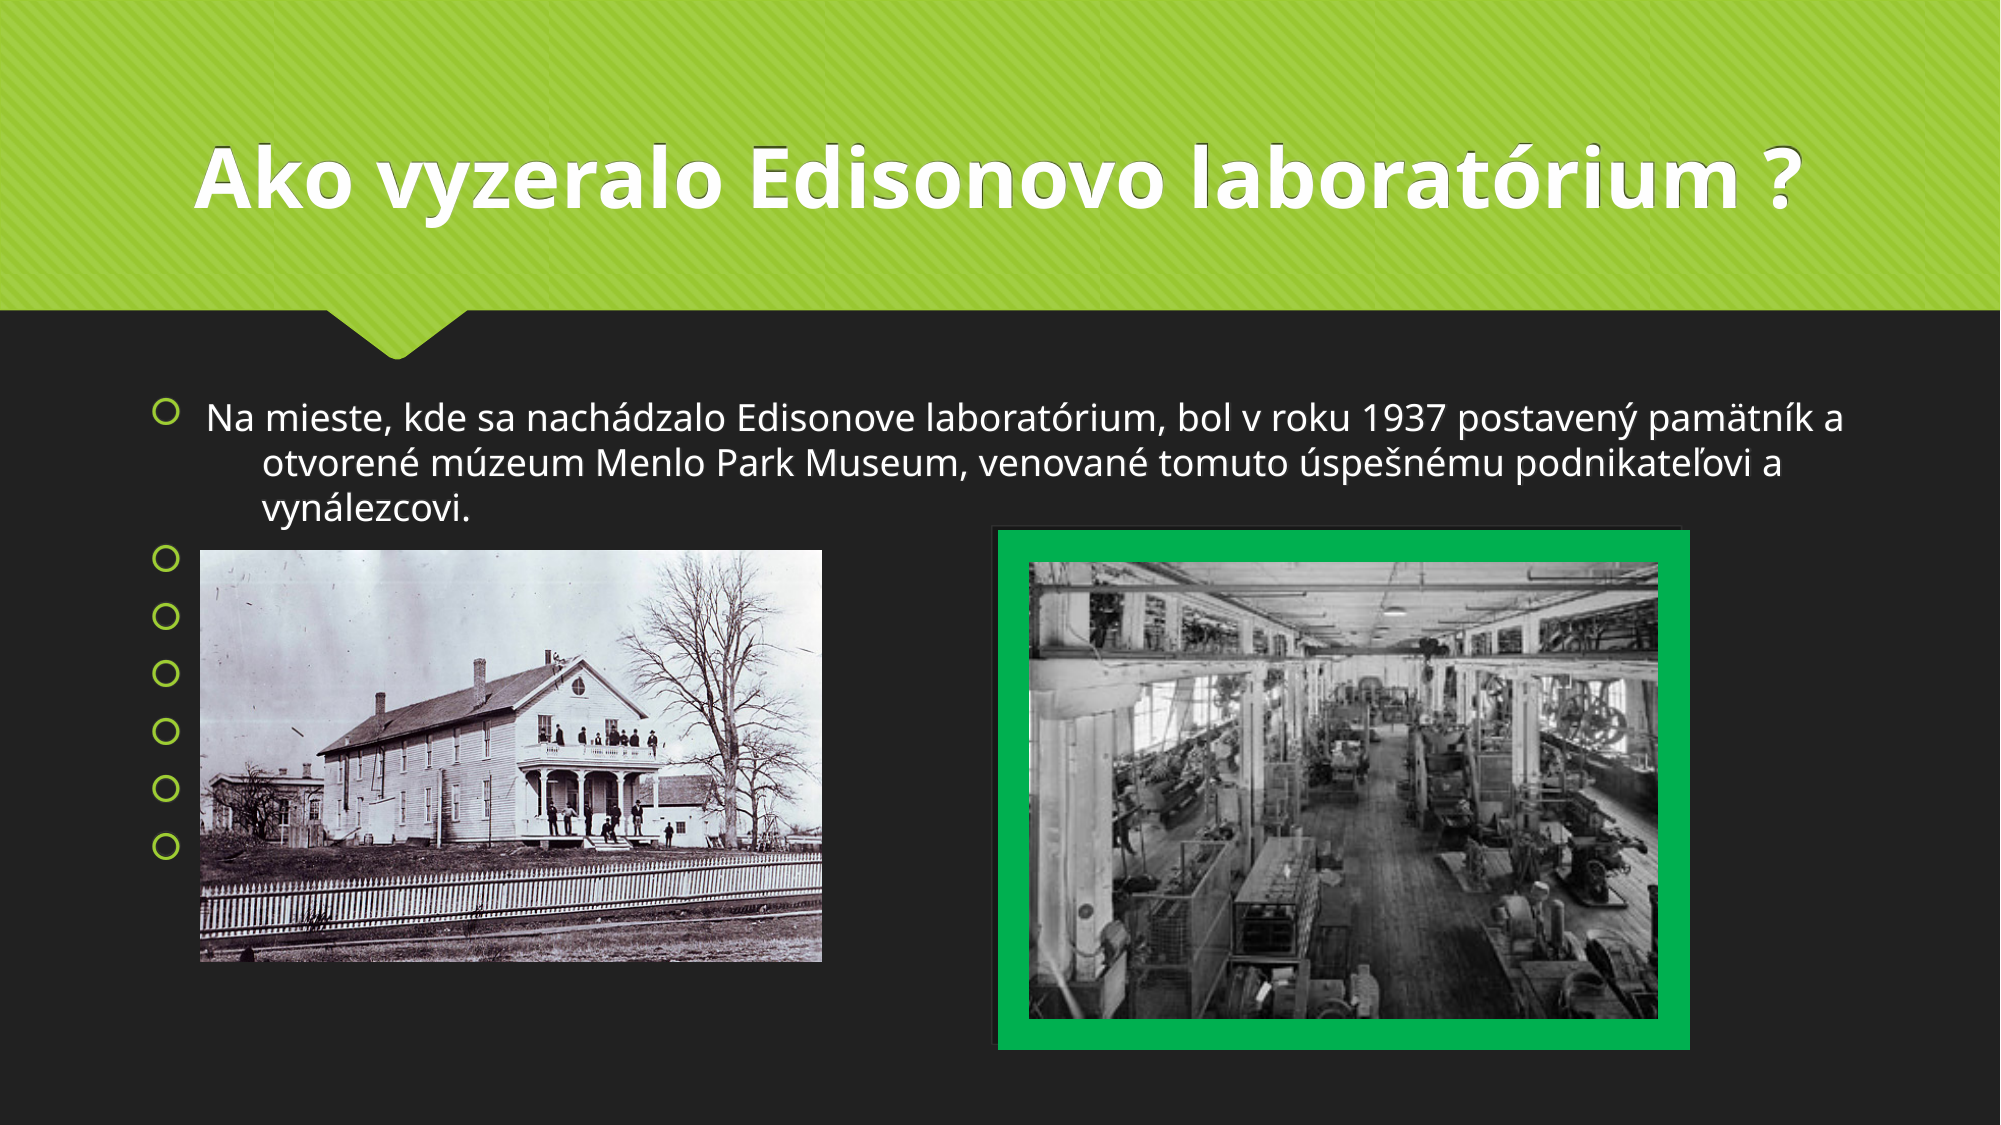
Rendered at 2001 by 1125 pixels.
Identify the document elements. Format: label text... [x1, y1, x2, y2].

picture [200, 550, 822, 962]
title Ako vyzeralo Edisonovo laboratórium ? [132, 73, 1868, 233]
list Na mieste, kde sa nachádzalo Edisonove laboratórium, bol v roku 1937 postavený pamätník a otvorené múzeum Menlo Park Museum, venované tomuto úspešnému podnikateľovi a vynálezcovi. [134, 364, 1866, 962]
picture [1029, 561, 1659, 1019]
